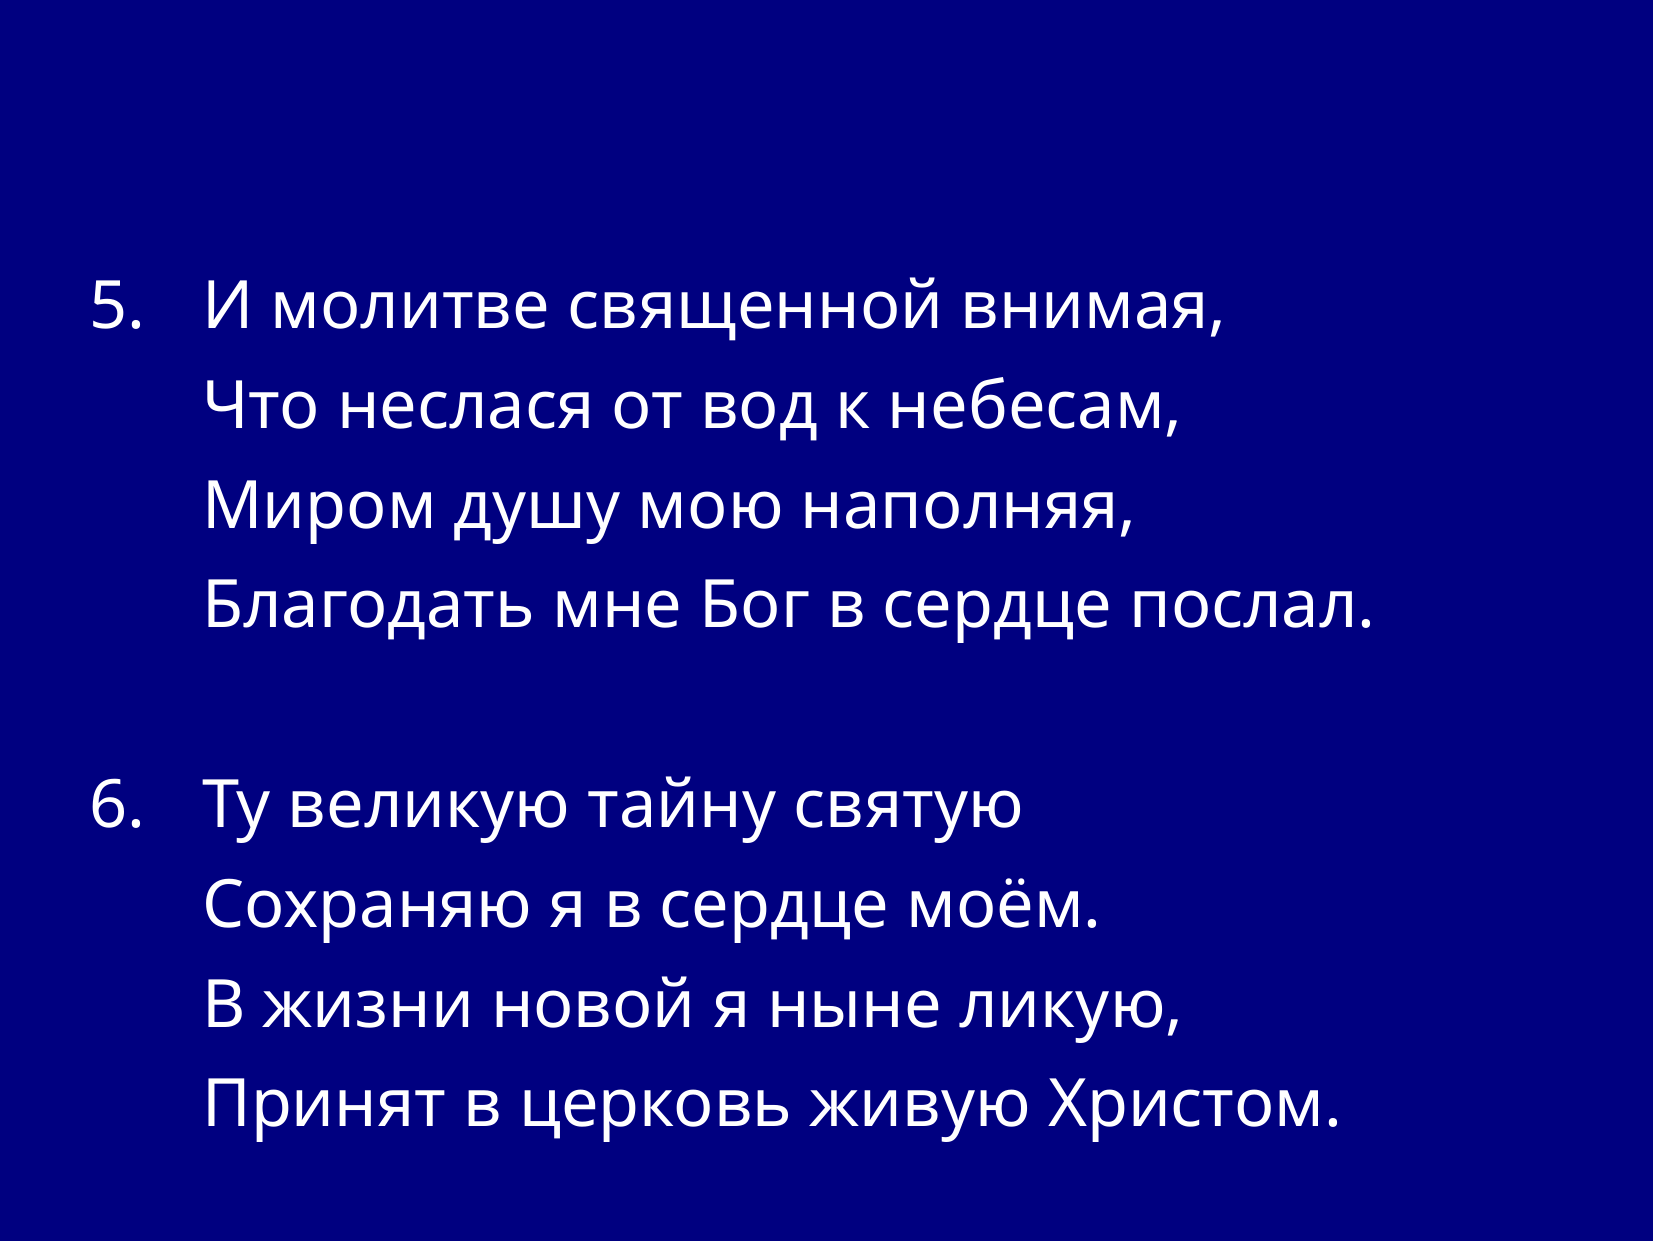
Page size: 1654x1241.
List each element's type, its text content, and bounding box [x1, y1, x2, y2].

text_box 5. И молитве священной внимая, Что неслася от вод к небесам, Миром душу мою наполняя, Благодать мне Бог в сердце послал. 6. Ту великую тайну святую Сохраняю я в сердце моём. В жизни новой я ныне ликую, Принят в церковь живую Христом. [75, 150, 1576, 1163]
